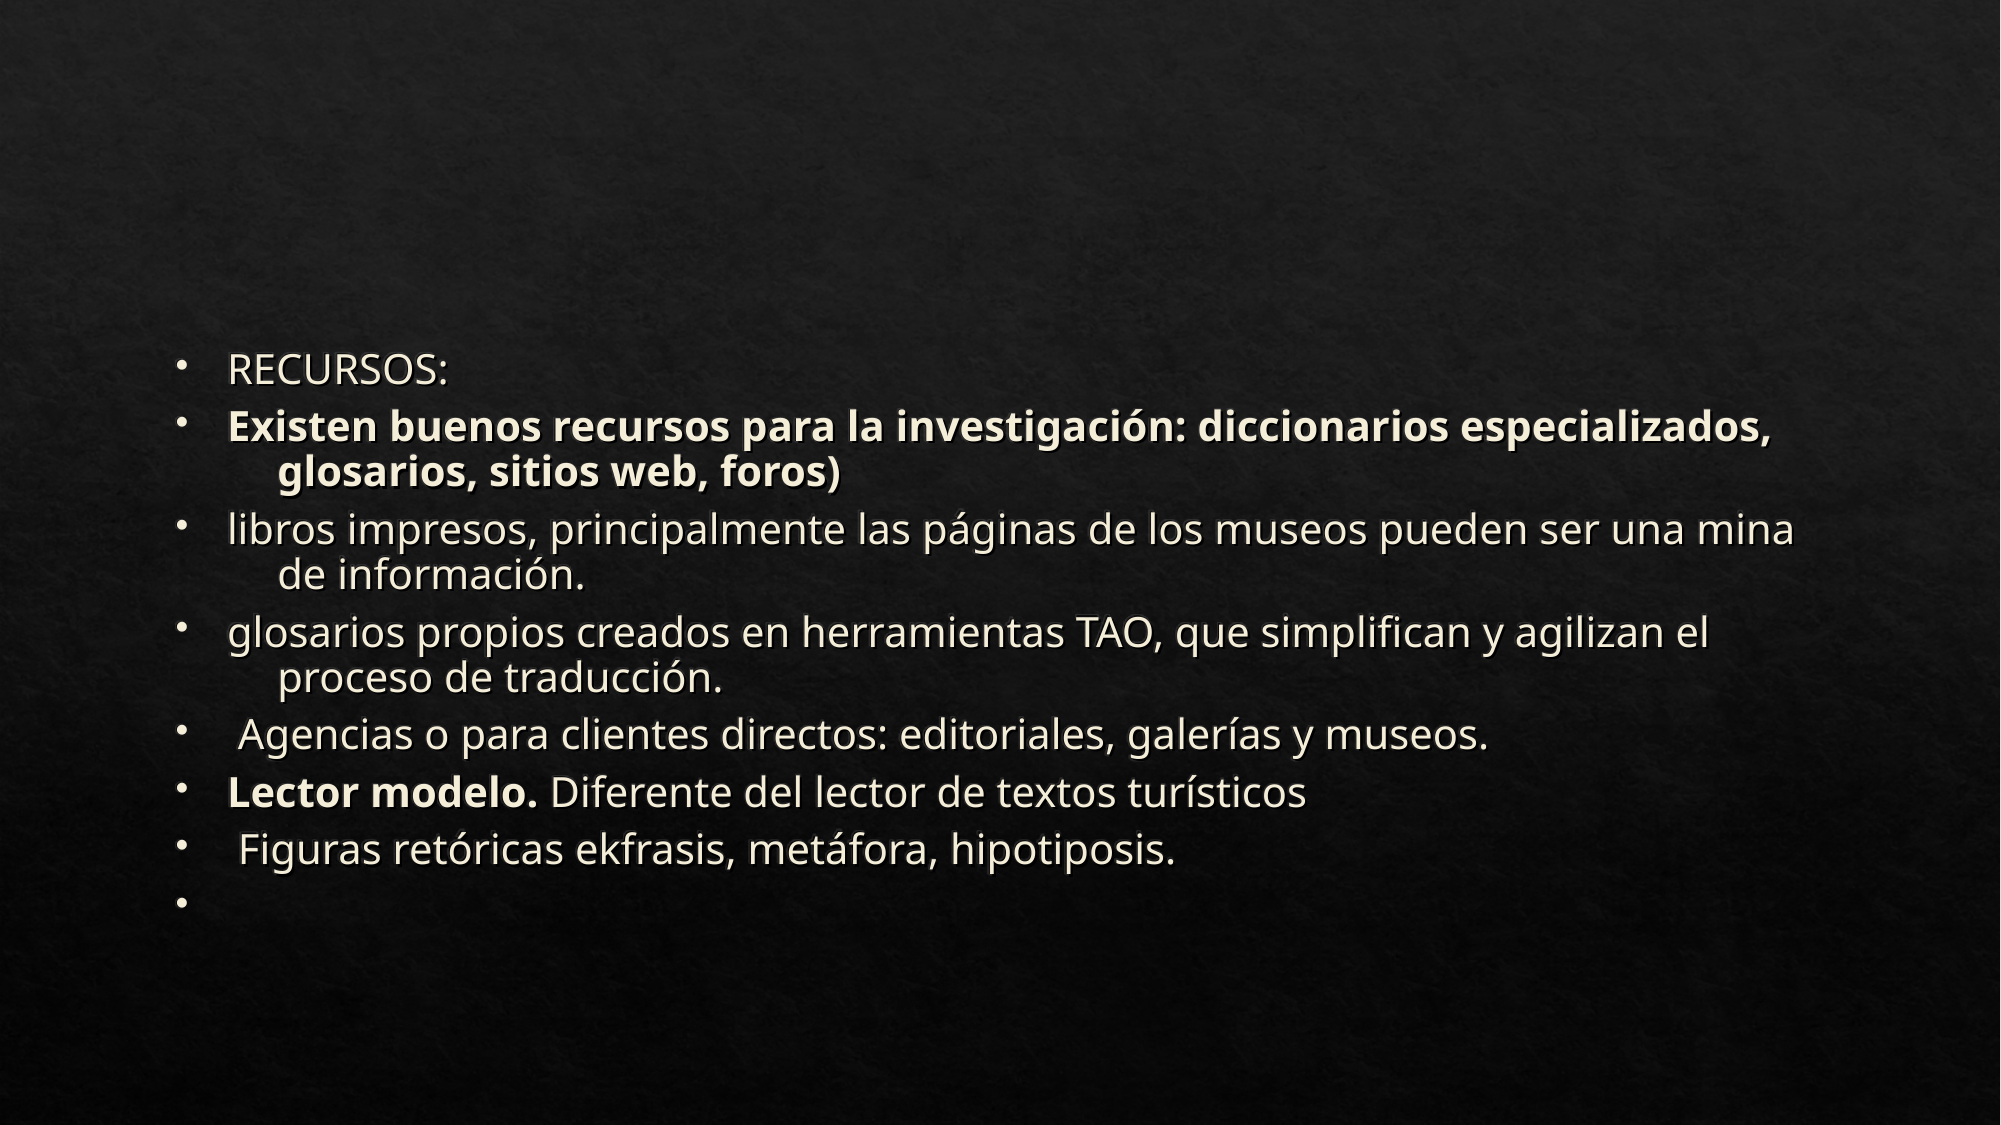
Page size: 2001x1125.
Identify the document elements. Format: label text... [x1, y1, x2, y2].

list RECURSOS: Existen buenos recursos para la investigación: diccionarios especializados, glosarios, sitios web, foros) libros impresos, principalmente las páginas de los museos pueden ser una mina de información. glosarios propios creados en herramientas TAO, que simplifican y agilizan el proceso de traducción. Agencias o para clientes directos: editoriales, galerías y museos. Lector modelo. Diferente del lector de textos turísticos Figuras retóricas ekfrasis, metáfora, hipotiposis. [149, 340, 1849, 951]
